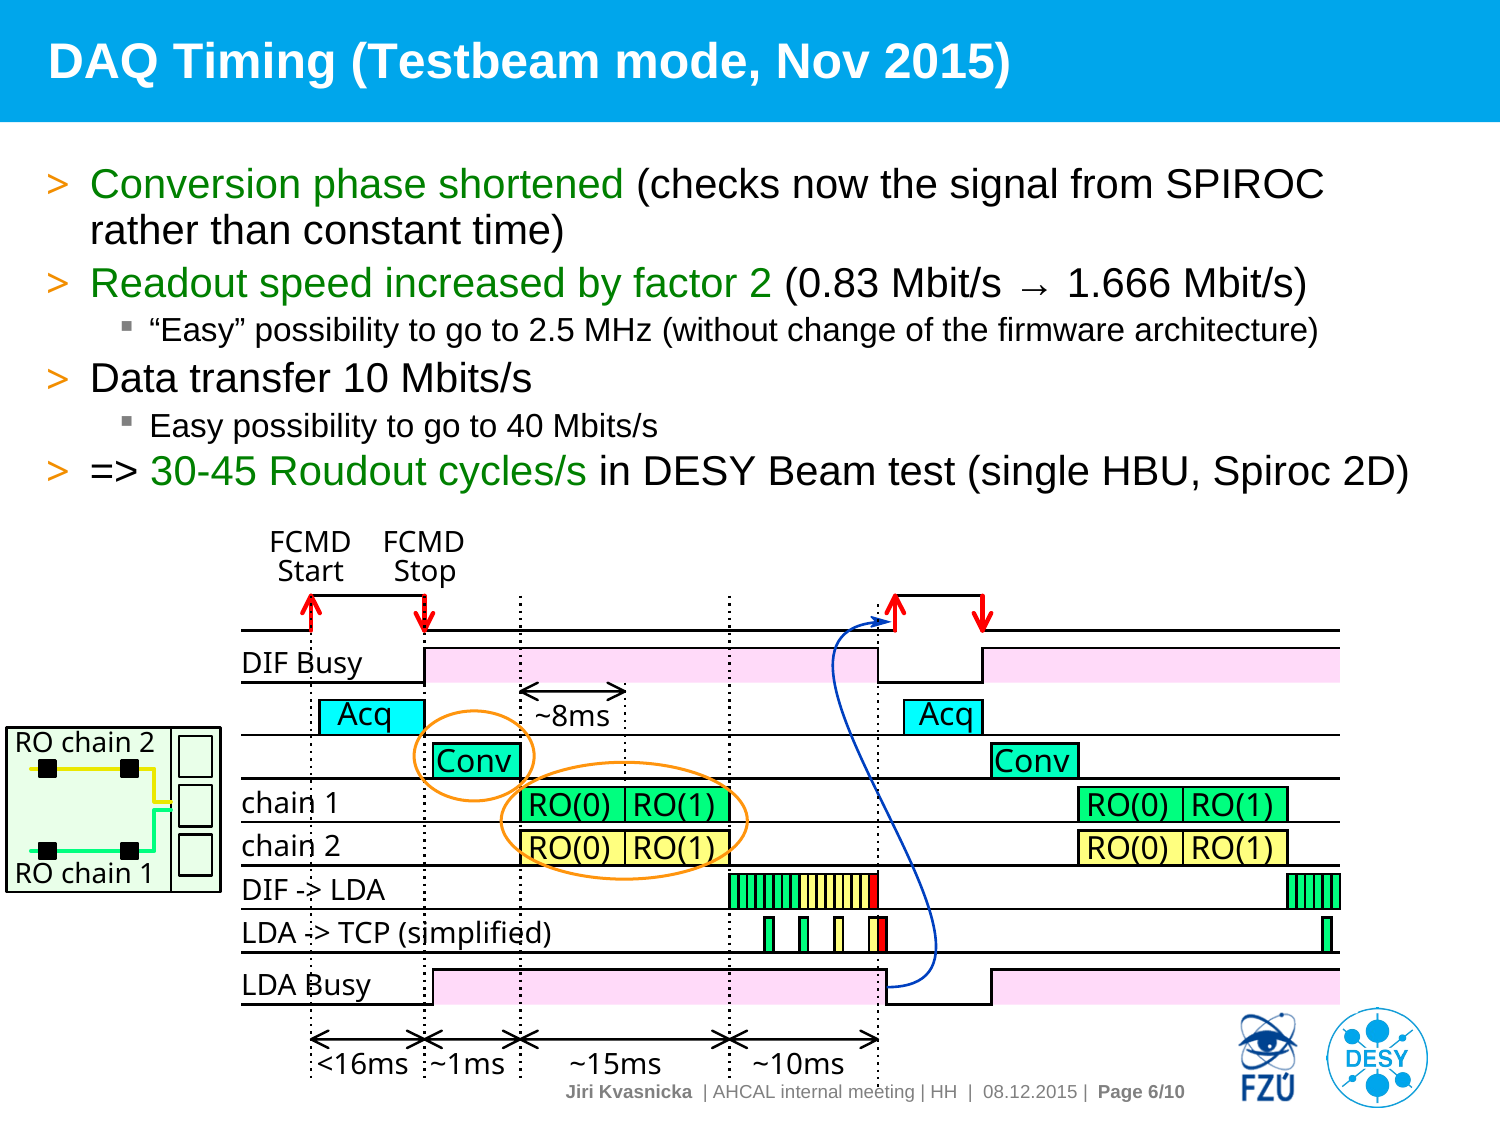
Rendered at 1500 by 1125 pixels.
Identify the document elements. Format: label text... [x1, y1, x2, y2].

title DAQ Timing (Testbeam mode, Nov 2015) [47, 16, 1446, 107]
list Conversion phase shortened (checks now the signal from SPIROC rather than constant time) Readout speed increased by factor 2 (0.83 Mbit/s → 1.666 Mbit/s) “Easy” possibility to go to 2.5 MHz (without change of the firmware architecture) Data transfer 10 Mbits/s Easy possibility to go to 40 Mbits/s => 30-45 Roudout cycles/s in DESY Beam test (single HBU, Spiroc 2D) [46, 160, 1444, 813]
picture [1, 722, 226, 897]
picture [230, 520, 1428, 1110]
